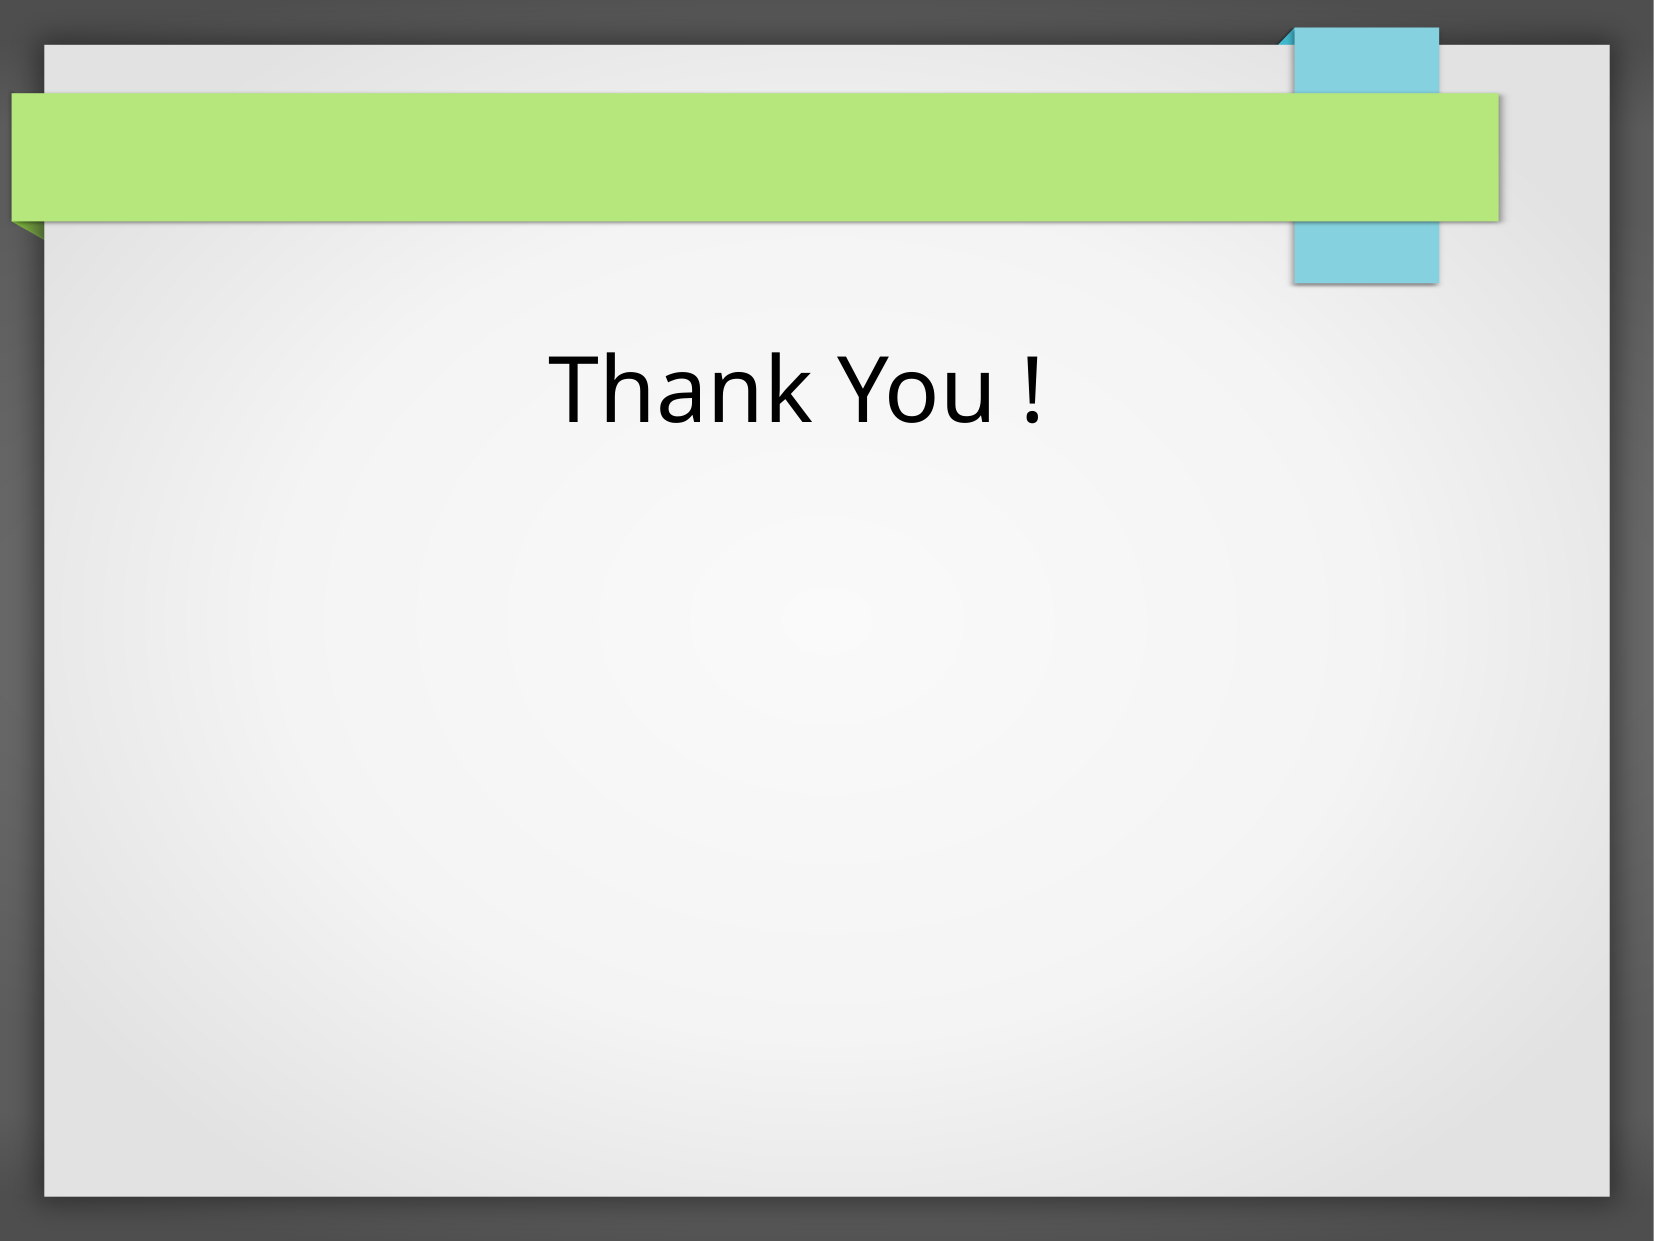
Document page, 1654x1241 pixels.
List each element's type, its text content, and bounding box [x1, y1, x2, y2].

list Thank You ! [17, 324, 1506, 1045]
picture [0, 0, 1654, 1241]
